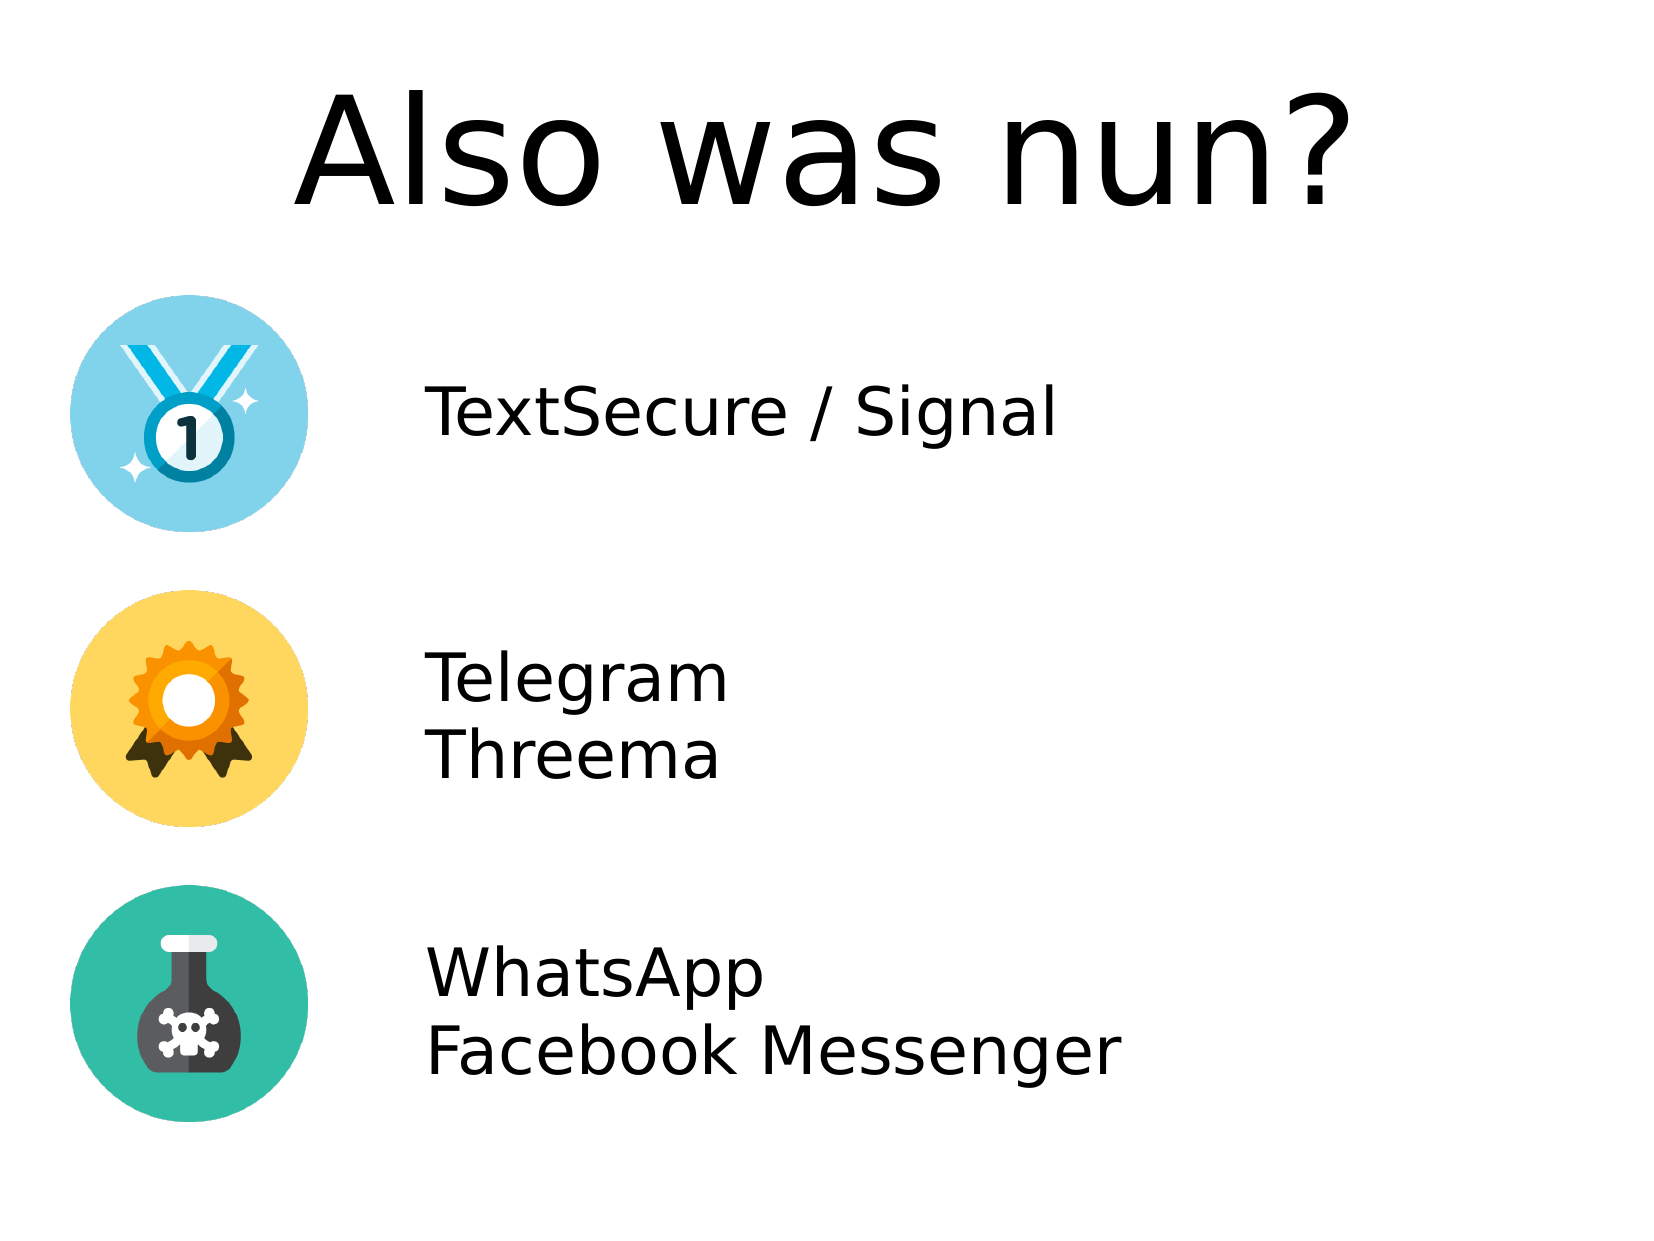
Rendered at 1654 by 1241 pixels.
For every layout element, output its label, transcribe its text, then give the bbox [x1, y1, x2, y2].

picture [70, 885, 308, 1123]
text_box Telegram Threema [410, 631, 746, 803]
text_box TextSecure / Signal [410, 366, 1075, 459]
text_box WhatsApp Facebook Messenger [410, 927, 1138, 1098]
picture [70, 295, 308, 532]
picture [70, 590, 308, 827]
title Also was nun? [82, 49, 1571, 257]
